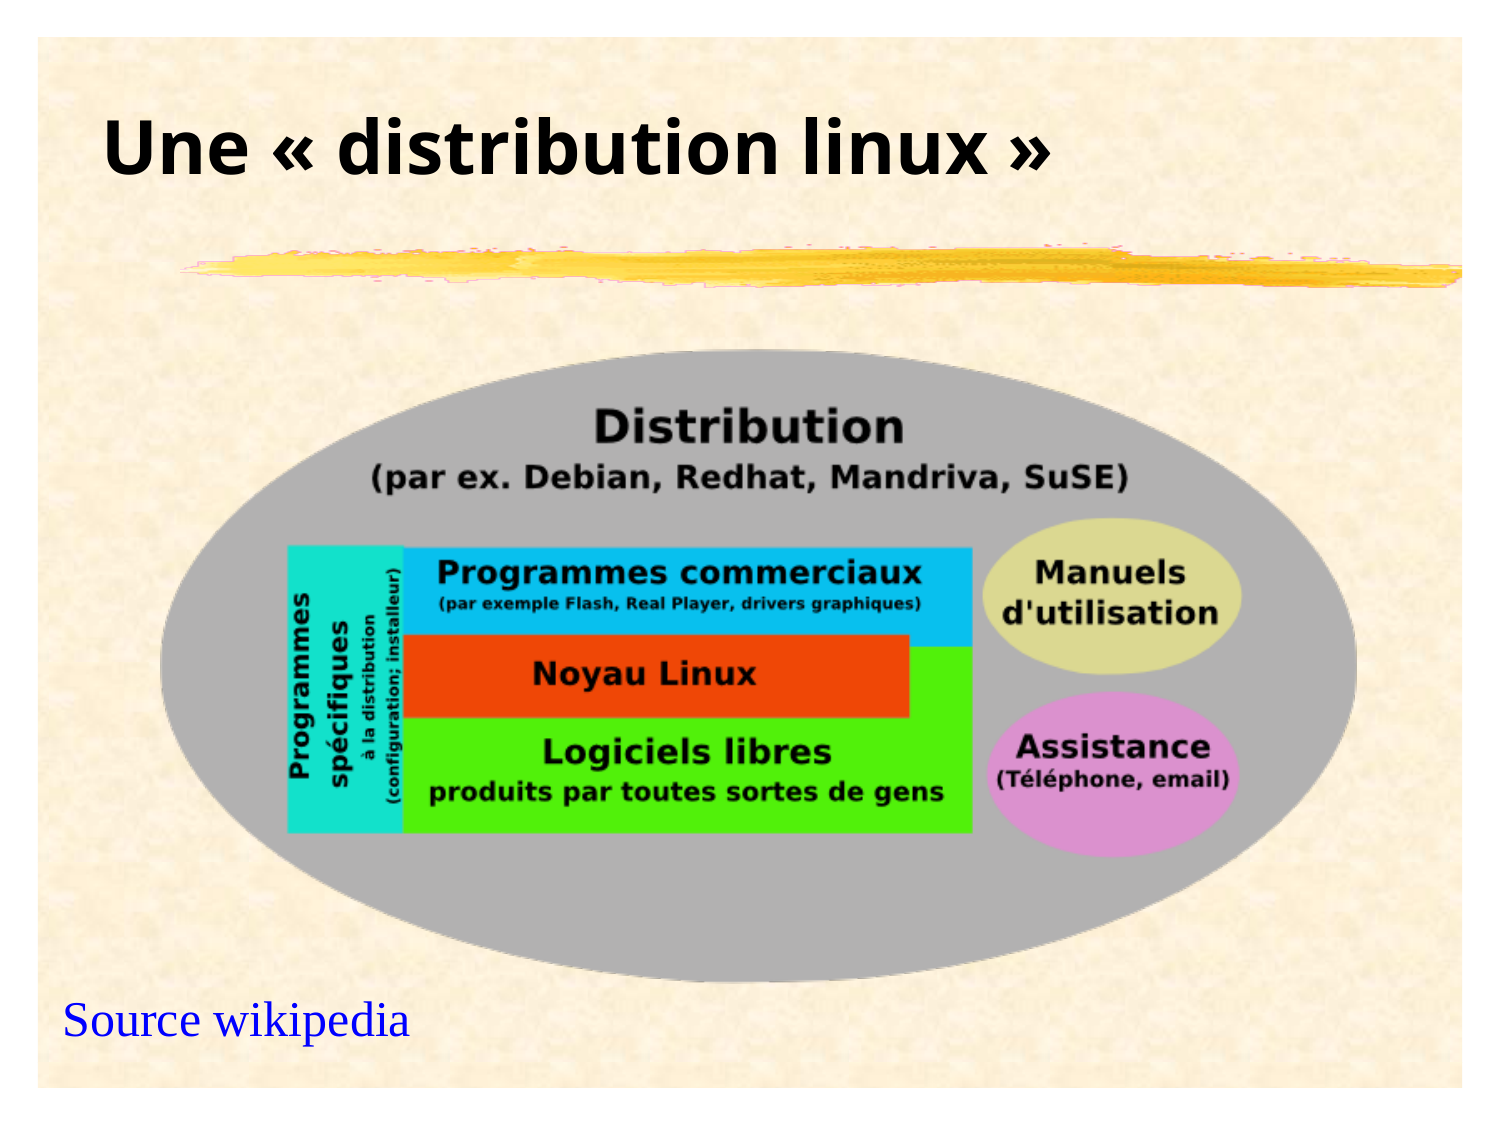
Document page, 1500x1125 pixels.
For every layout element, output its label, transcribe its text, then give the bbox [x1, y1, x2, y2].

picture [37, 37, 1463, 1100]
text_box Source wikipedia [50, 991, 513, 1053]
title Une « distribution linux » [101, 39, 1312, 253]
